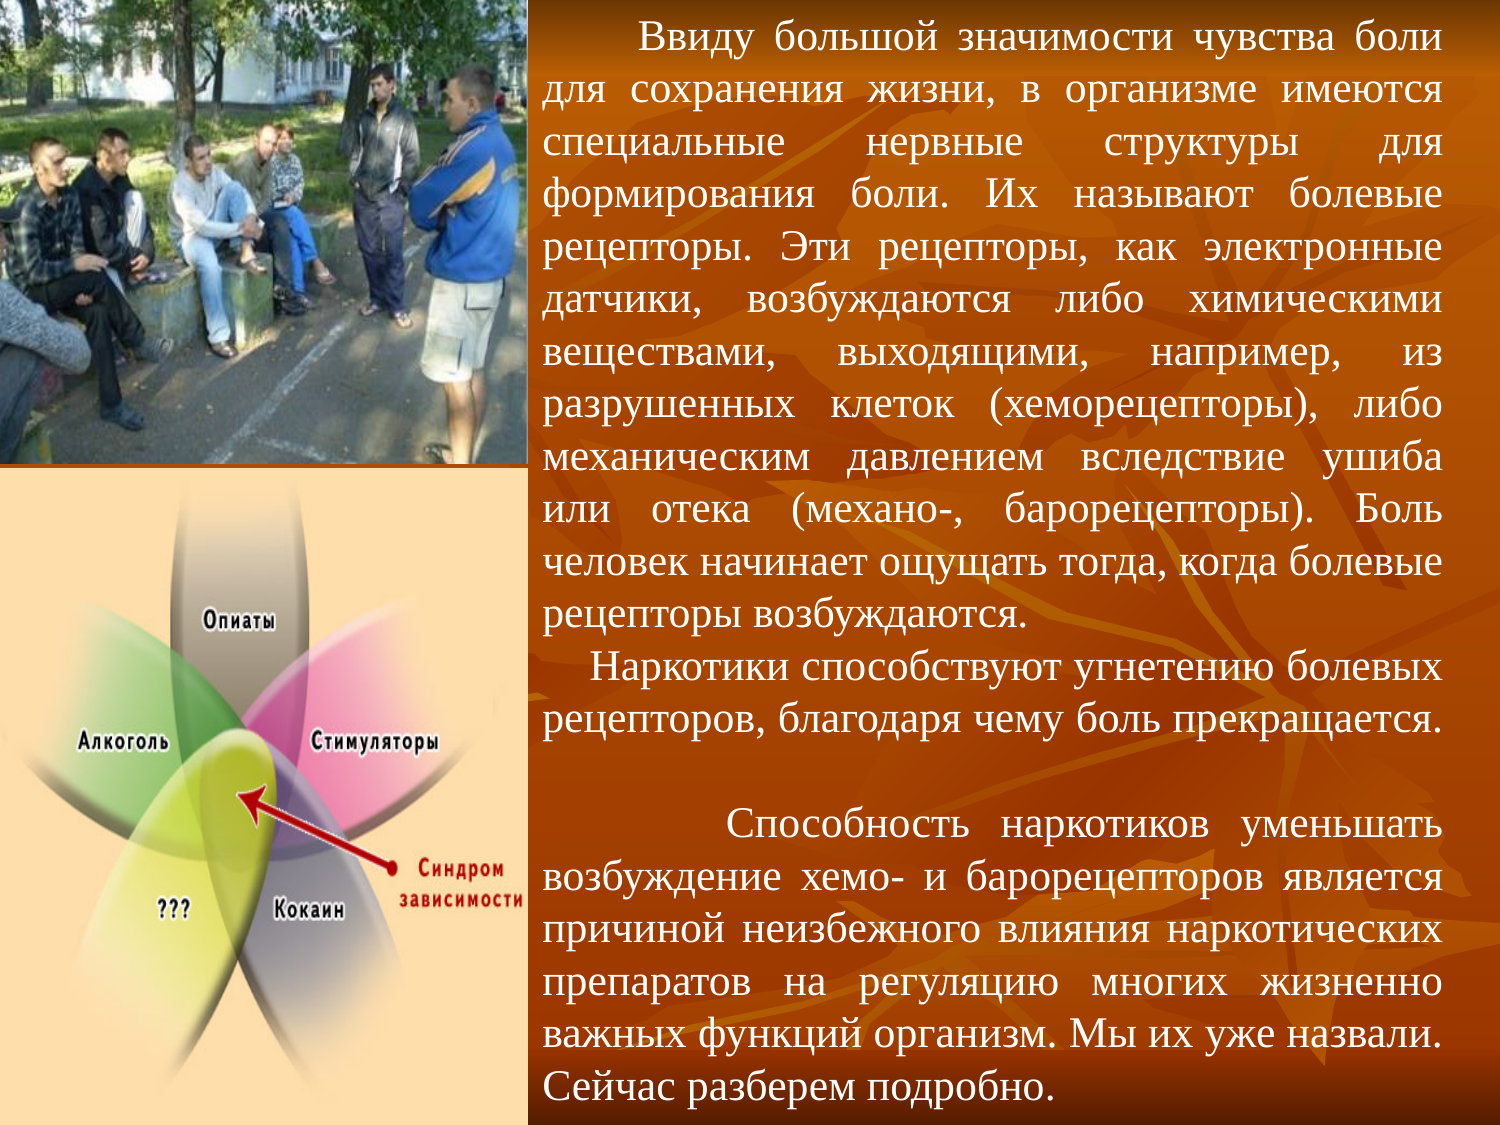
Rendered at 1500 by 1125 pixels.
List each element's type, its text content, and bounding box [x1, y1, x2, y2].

picture [0, 468, 528, 1125]
text_box Ввиду большой значимости чувства боли для сохранения жизни, в организме имеются специальные нервные структуры для формирования боли. Их называют болевые рецепторы. Эти рецепторы, как электронные датчики, возбуждаются либо химическими веществами, выходящими, например, из разрушенных клеток (хеморецепторы), либо механическим давлением вследствие ушиба или отека (механо-, барорецепторы). Боль человек начинает ощущать тогда, когда болевые рецепторы возбуждаются. Наркотики способствуют угнетению болевых рецепторов, благодаря чему боль прекращается. Способность наркотиков уменьшать возбуждение хемо- и барорецепторов является причиной неизбежного влияния наркотических препаратов на регуляцию многих жизненно важных функций организм. Мы их уже назвали. Сейчас разберем подробно. [527, 0, 1459, 1075]
picture [0, 0, 528, 465]
